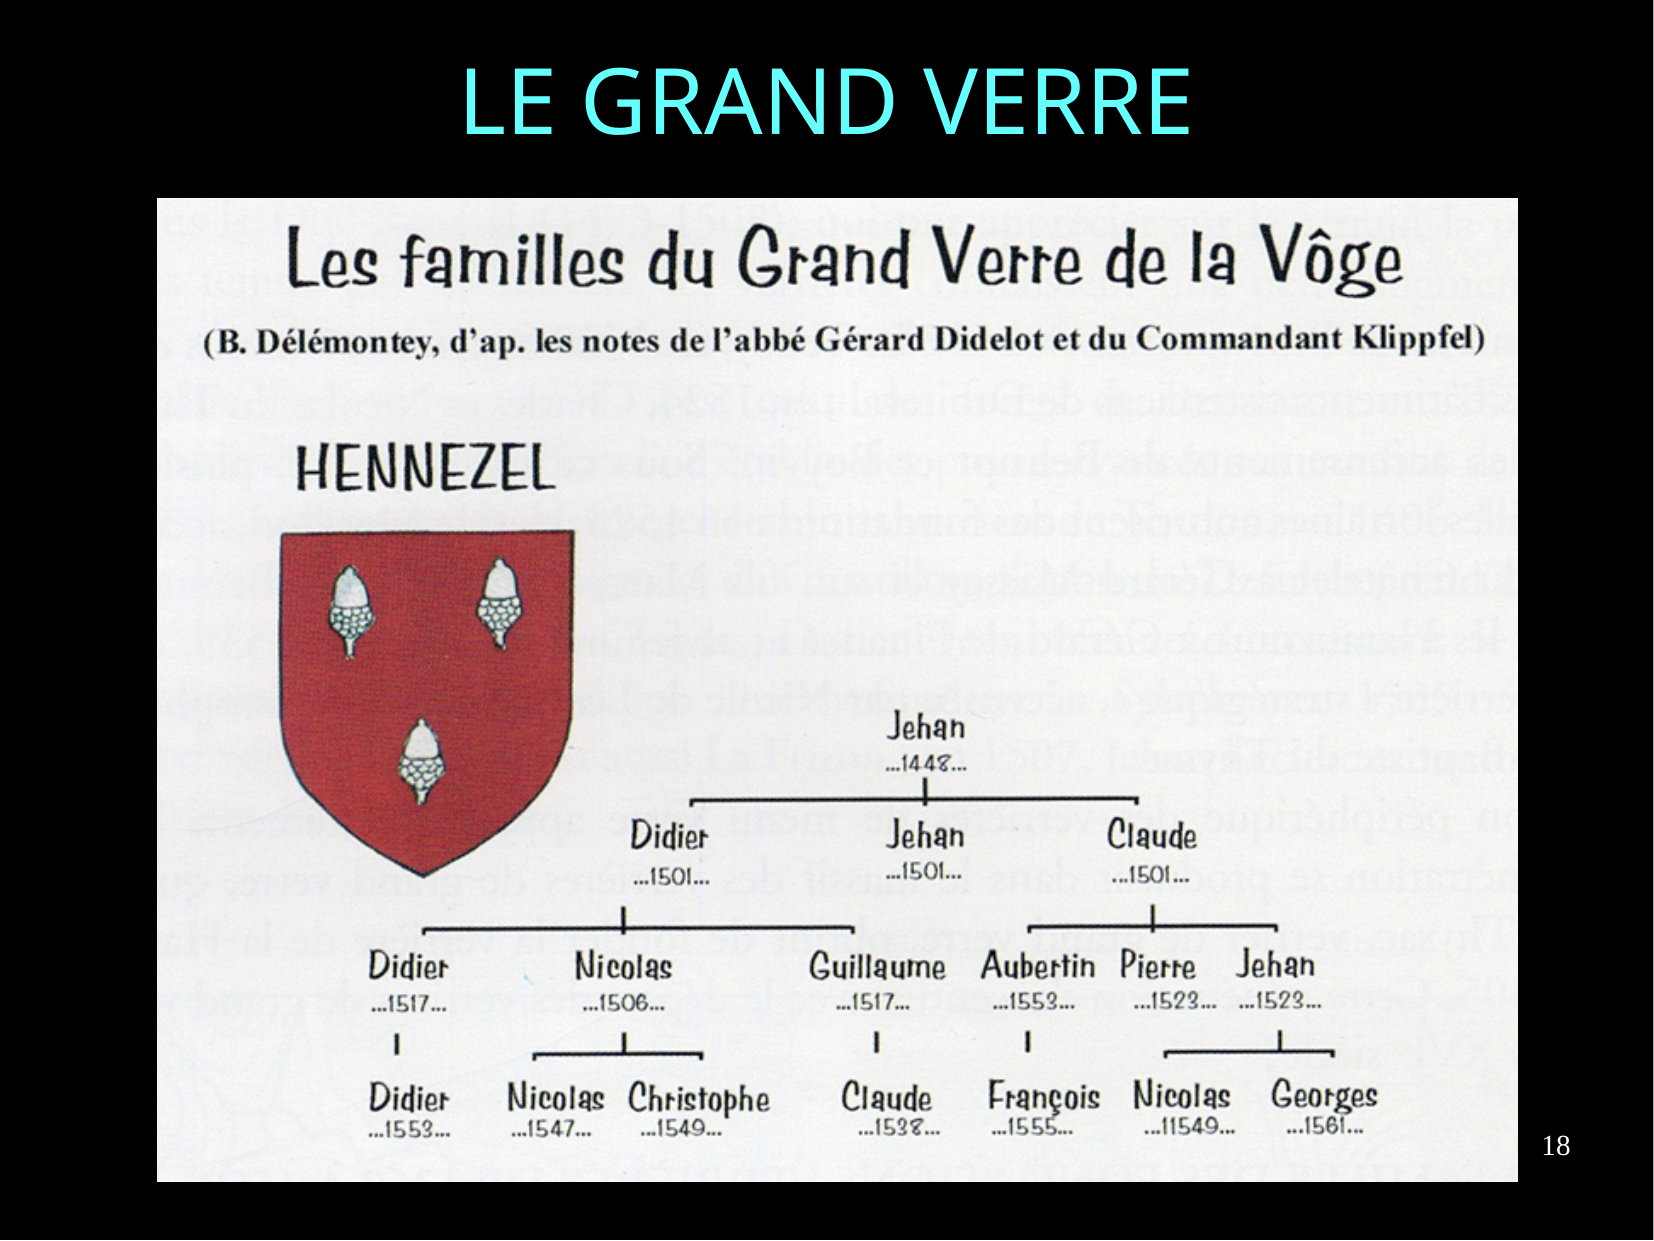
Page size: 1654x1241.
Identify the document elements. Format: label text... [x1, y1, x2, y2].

picture [157, 198, 1518, 1182]
title LE GRAND VERRE [82, 23, 1571, 175]
